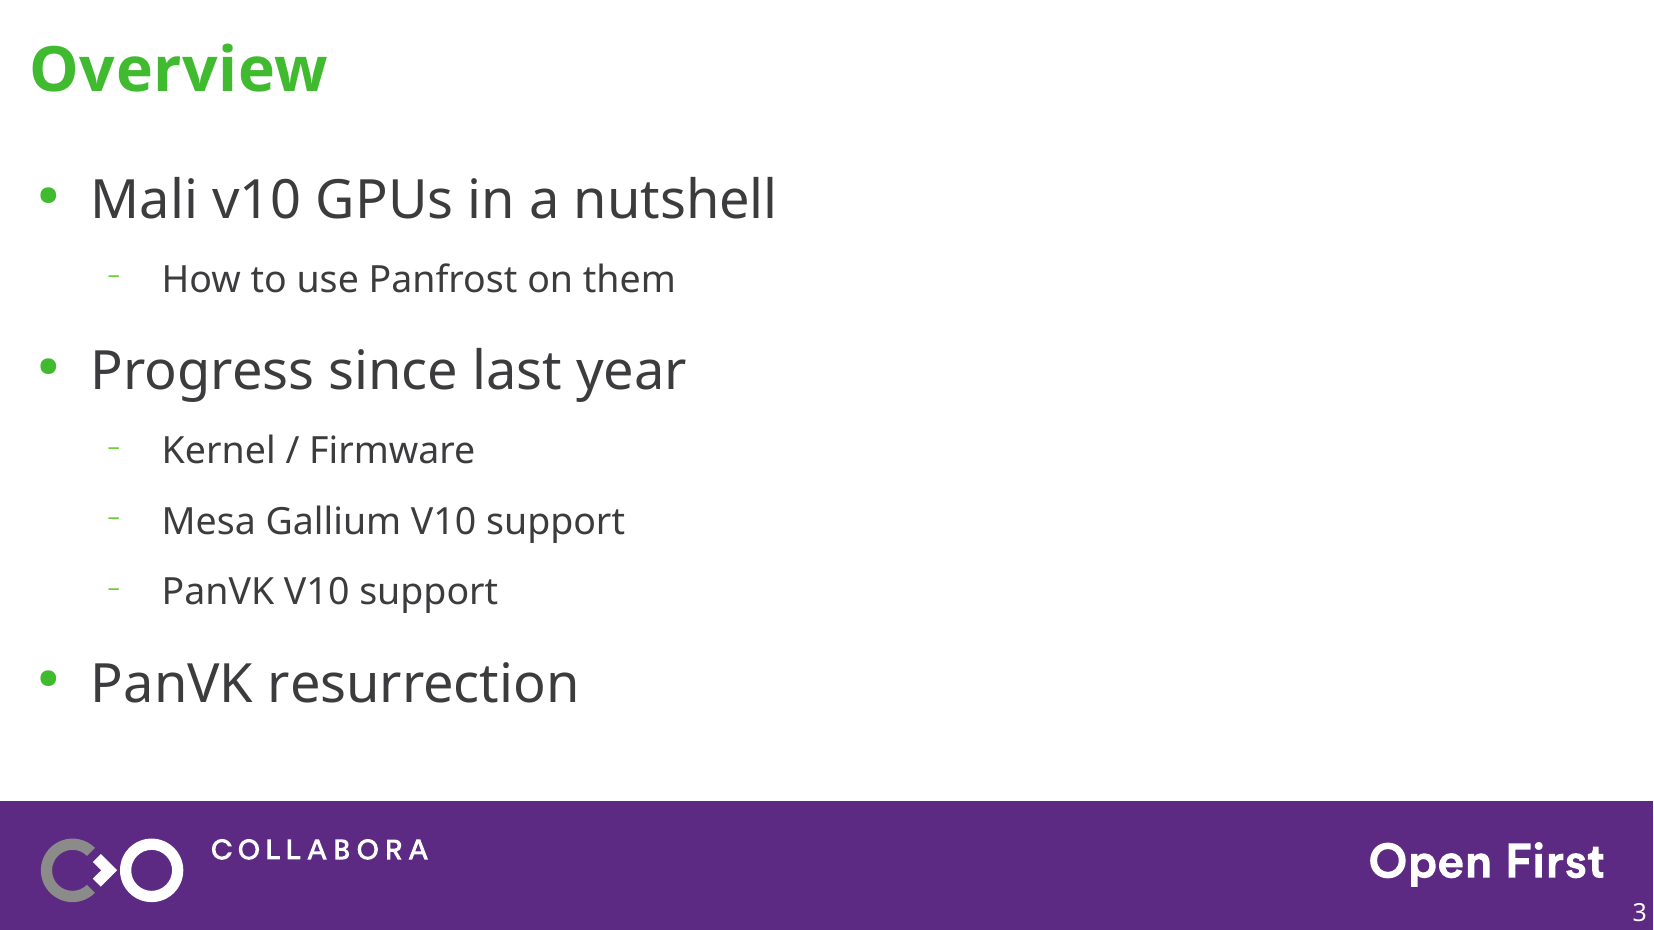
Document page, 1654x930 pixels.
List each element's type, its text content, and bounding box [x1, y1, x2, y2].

title Overview [29, 28, 1602, 131]
list Mali v10 GPUs in a nutshell How to use Panfrost on them Progress since last year Kernel / Firmware Mesa Gallium V10 support PanVK V10 support PanVK resurrection [19, 131, 1607, 775]
